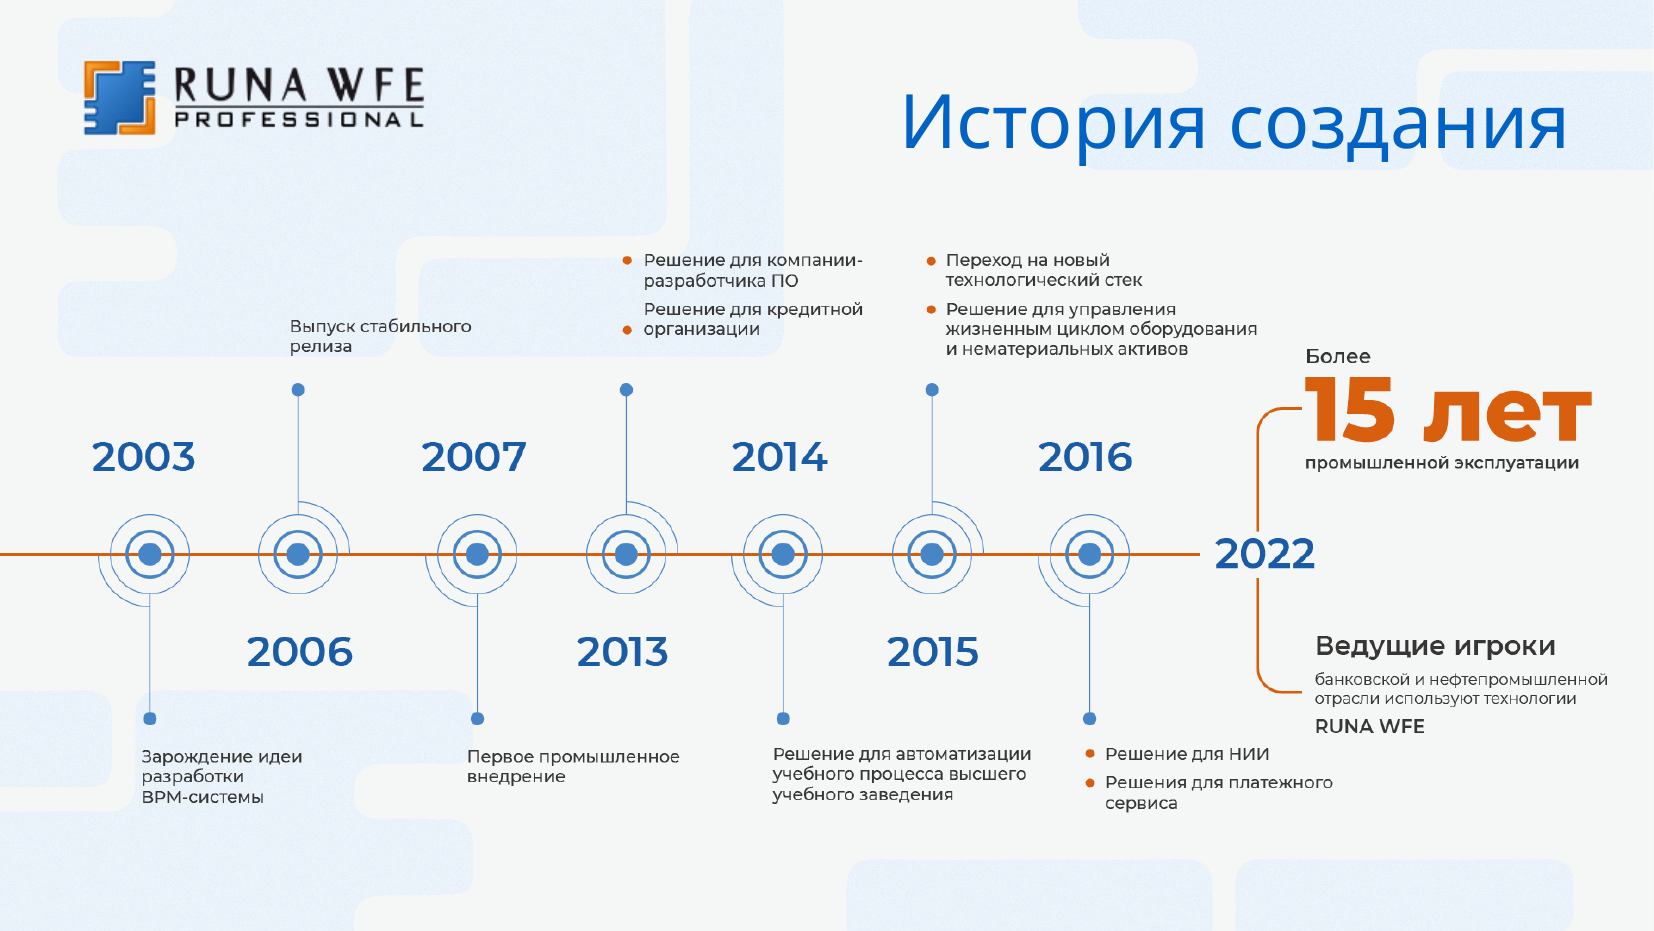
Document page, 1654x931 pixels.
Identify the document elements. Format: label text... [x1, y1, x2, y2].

title История создания [484, 66, 1571, 172]
picture [0, 0, 1654, 931]
